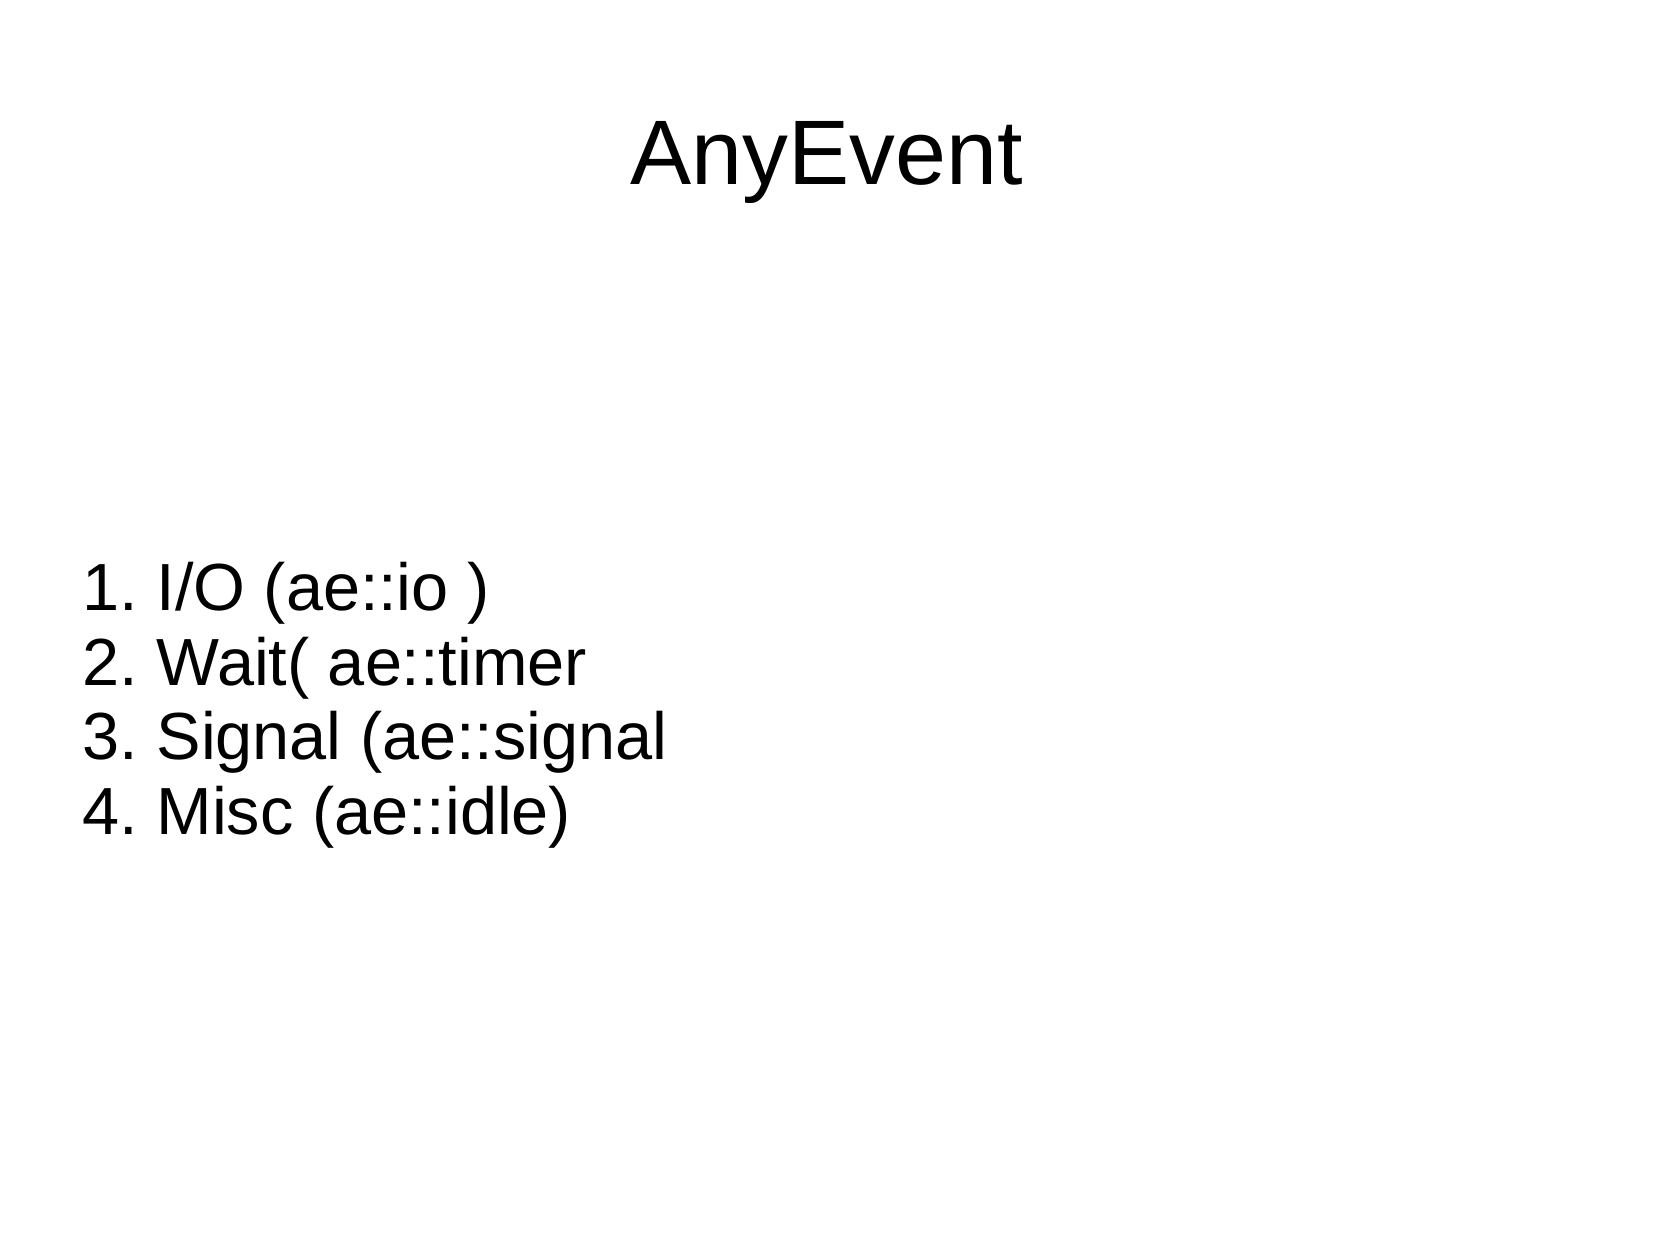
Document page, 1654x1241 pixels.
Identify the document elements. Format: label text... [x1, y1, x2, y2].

title AnyEvent [82, 56, 1571, 250]
subtitle I/O (ae::io ) Wait( ae::timer Signal (ae::signal Misc (ae::idle) [82, 297, 1571, 1102]
